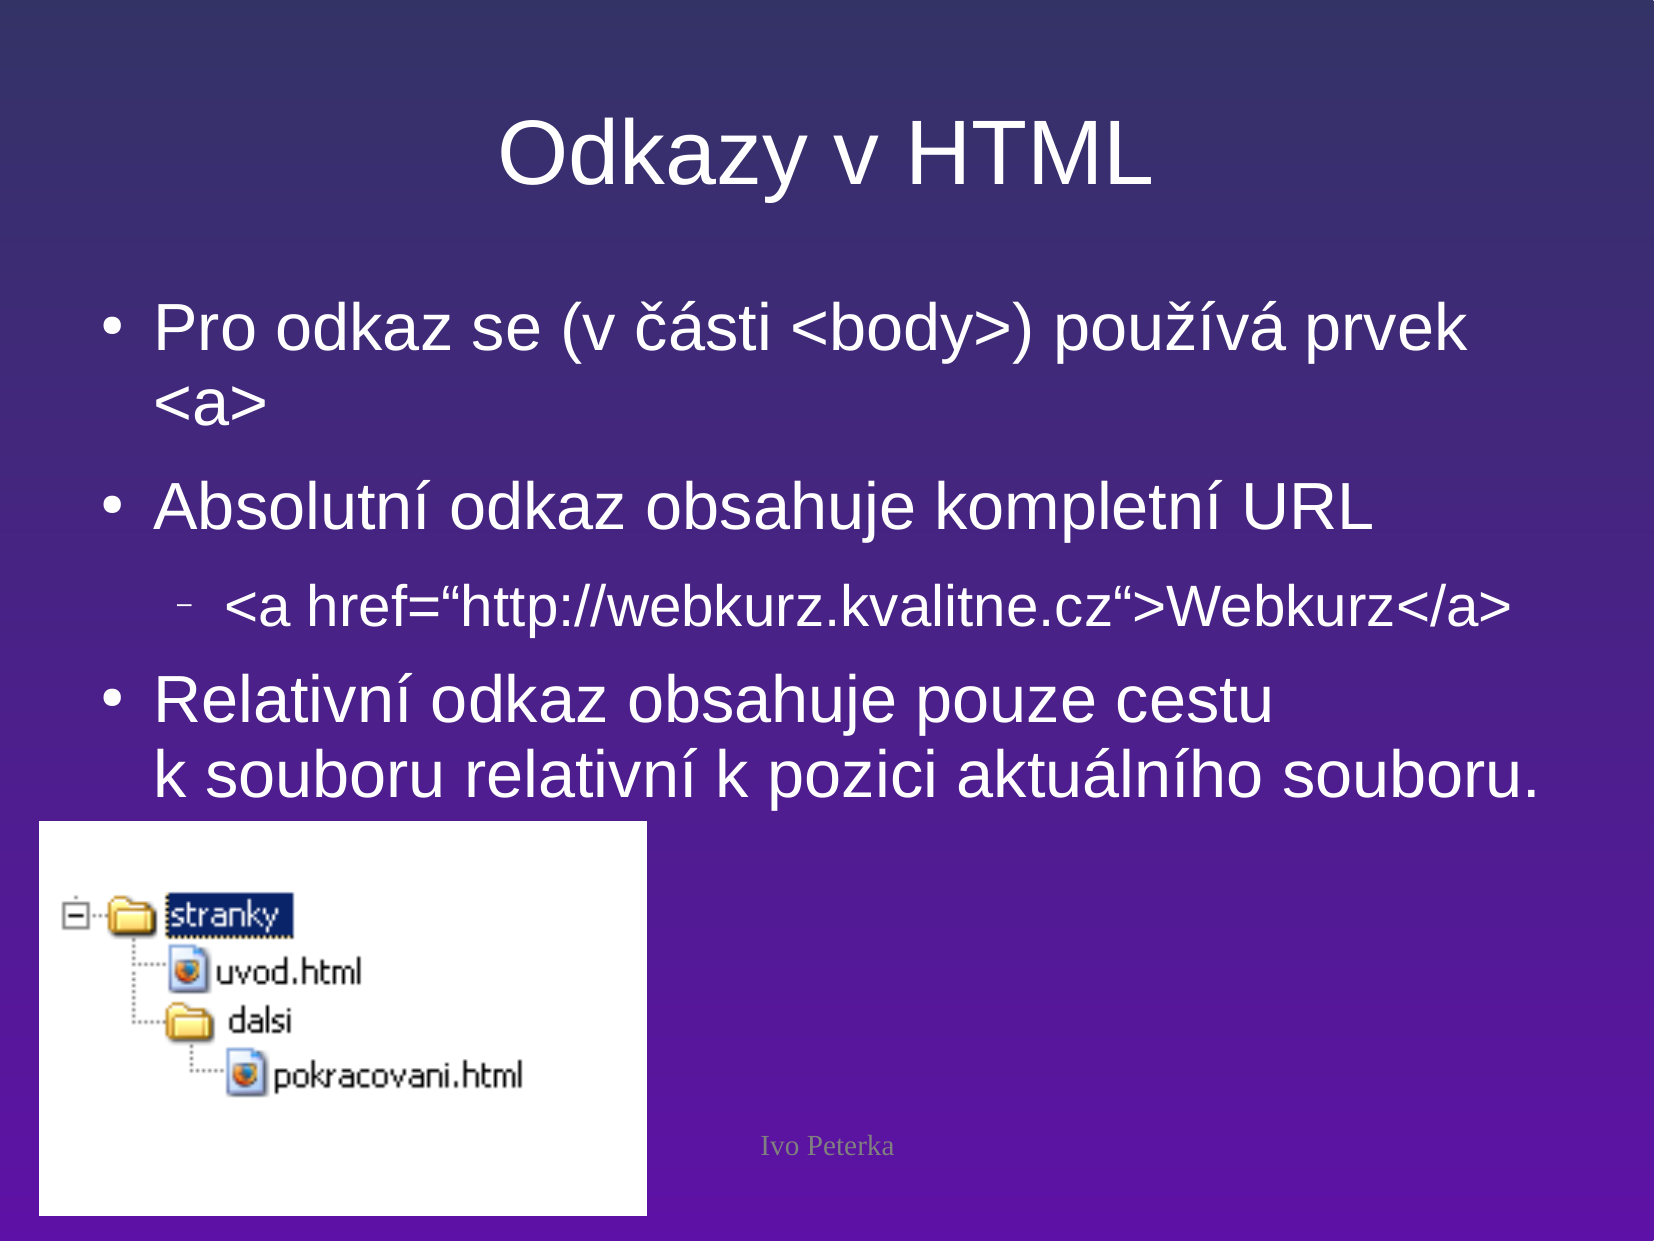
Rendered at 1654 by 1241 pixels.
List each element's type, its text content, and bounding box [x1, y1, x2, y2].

title Odkazy v HTML [82, 49, 1571, 257]
picture [39, 821, 647, 1216]
list Pro odkaz se (v části <body>) používá prvek <a> Absolutní odkaz obsahuje kompletní URL <a href=“http://webkurz.kvalitne.cz“>Webkurz</a> Relativní odkaz obsahuje pouze cestu k souboru relativní k pozici aktuálního souboru. [82, 290, 1571, 1109]
